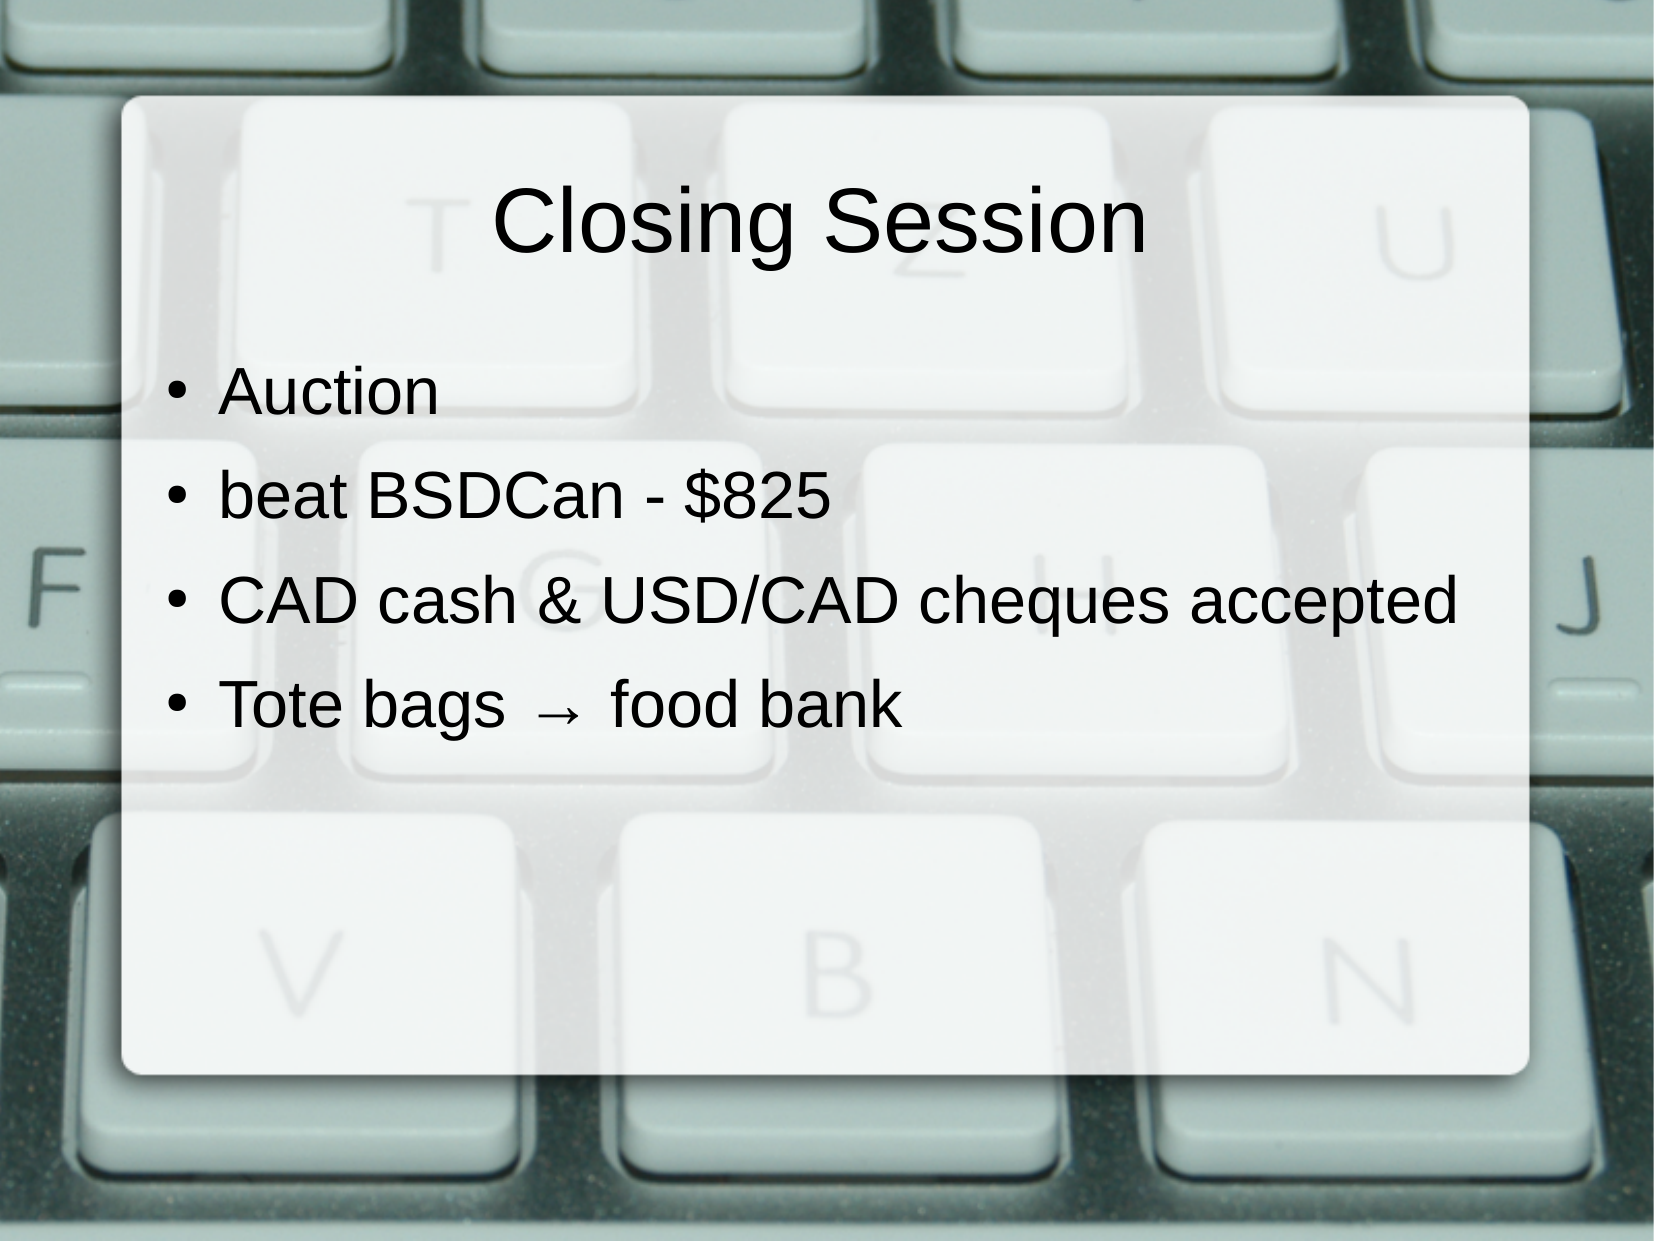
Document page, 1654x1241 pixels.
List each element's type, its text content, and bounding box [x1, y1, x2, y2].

title Closing Session [135, 125, 1506, 318]
picture [0, 0, 1654, 1241]
list Auction beat BSDCan - $825 CAD cash & USD/CAD cheques accepted Tote bags → food bank [147, 354, 1506, 1049]
